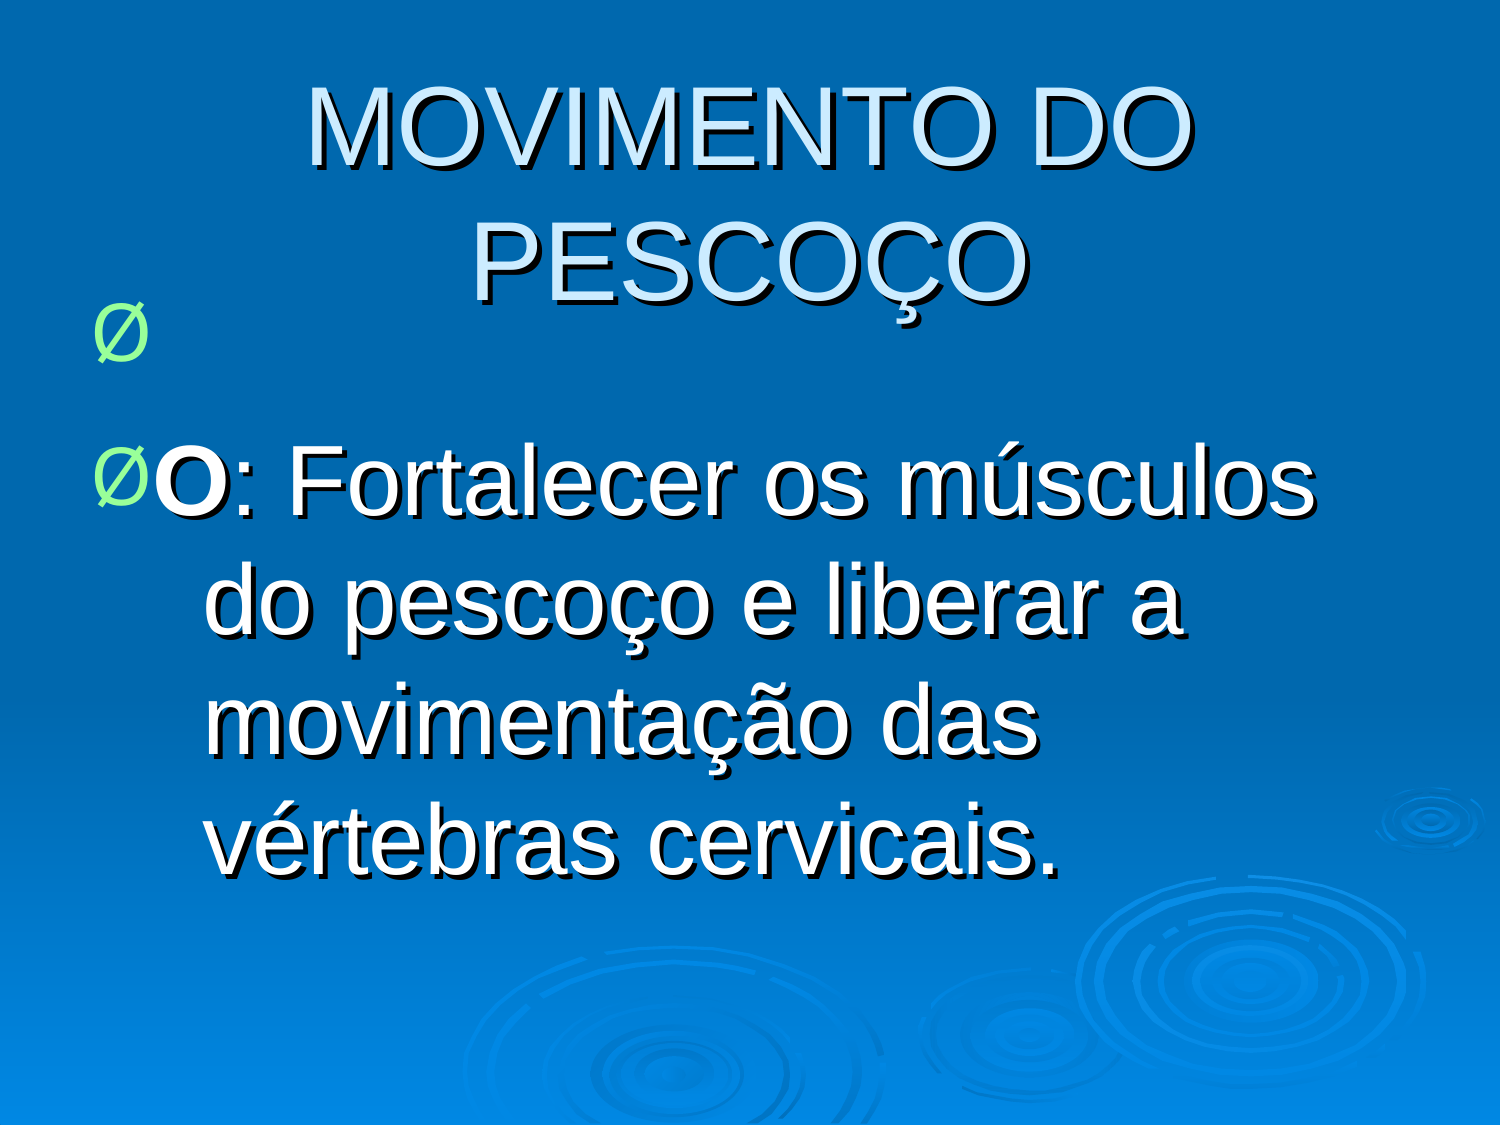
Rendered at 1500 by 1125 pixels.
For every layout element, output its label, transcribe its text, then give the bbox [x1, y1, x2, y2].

title MOVIMENTO DO PESCOÇO [75, 45, 1426, 233]
list O: Fortalecer os músculos do pescoço e liberar a movimentação das vértebras cervicais. [75, 262, 1426, 1005]
